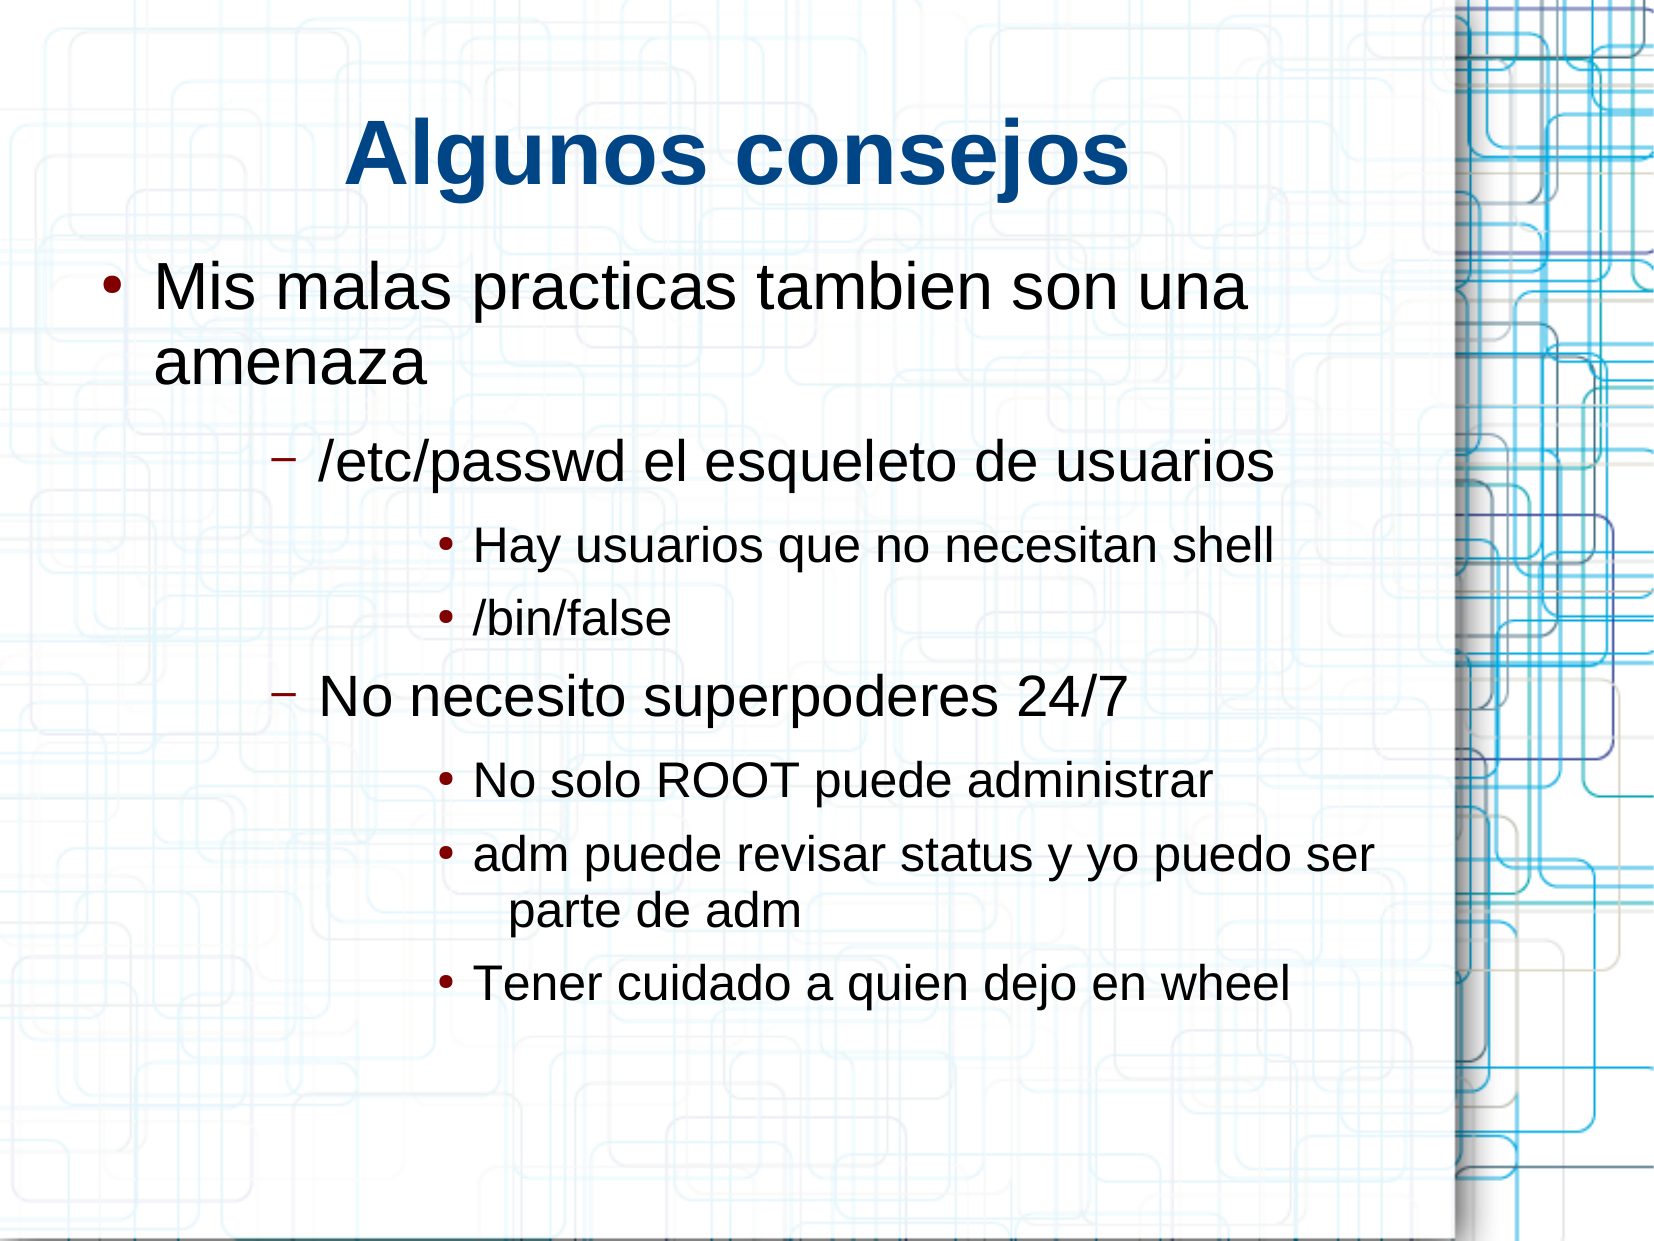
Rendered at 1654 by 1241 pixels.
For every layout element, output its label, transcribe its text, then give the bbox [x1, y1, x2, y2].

title Algunos consejos [59, 56, 1418, 250]
list Mis malas practicas tambien son una amenaza /etc/passwd el esqueleto de usuarios Hay usuarios que no necesitan shell /bin/false No necesito superpoderes 24/7 No solo ROOT puede administrar adm puede revisar status y yo puedo ser parte de adm Tener cuidado a quien dejo en wheel [82, 249, 1418, 1054]
picture [0, 0, 1654, 1241]
